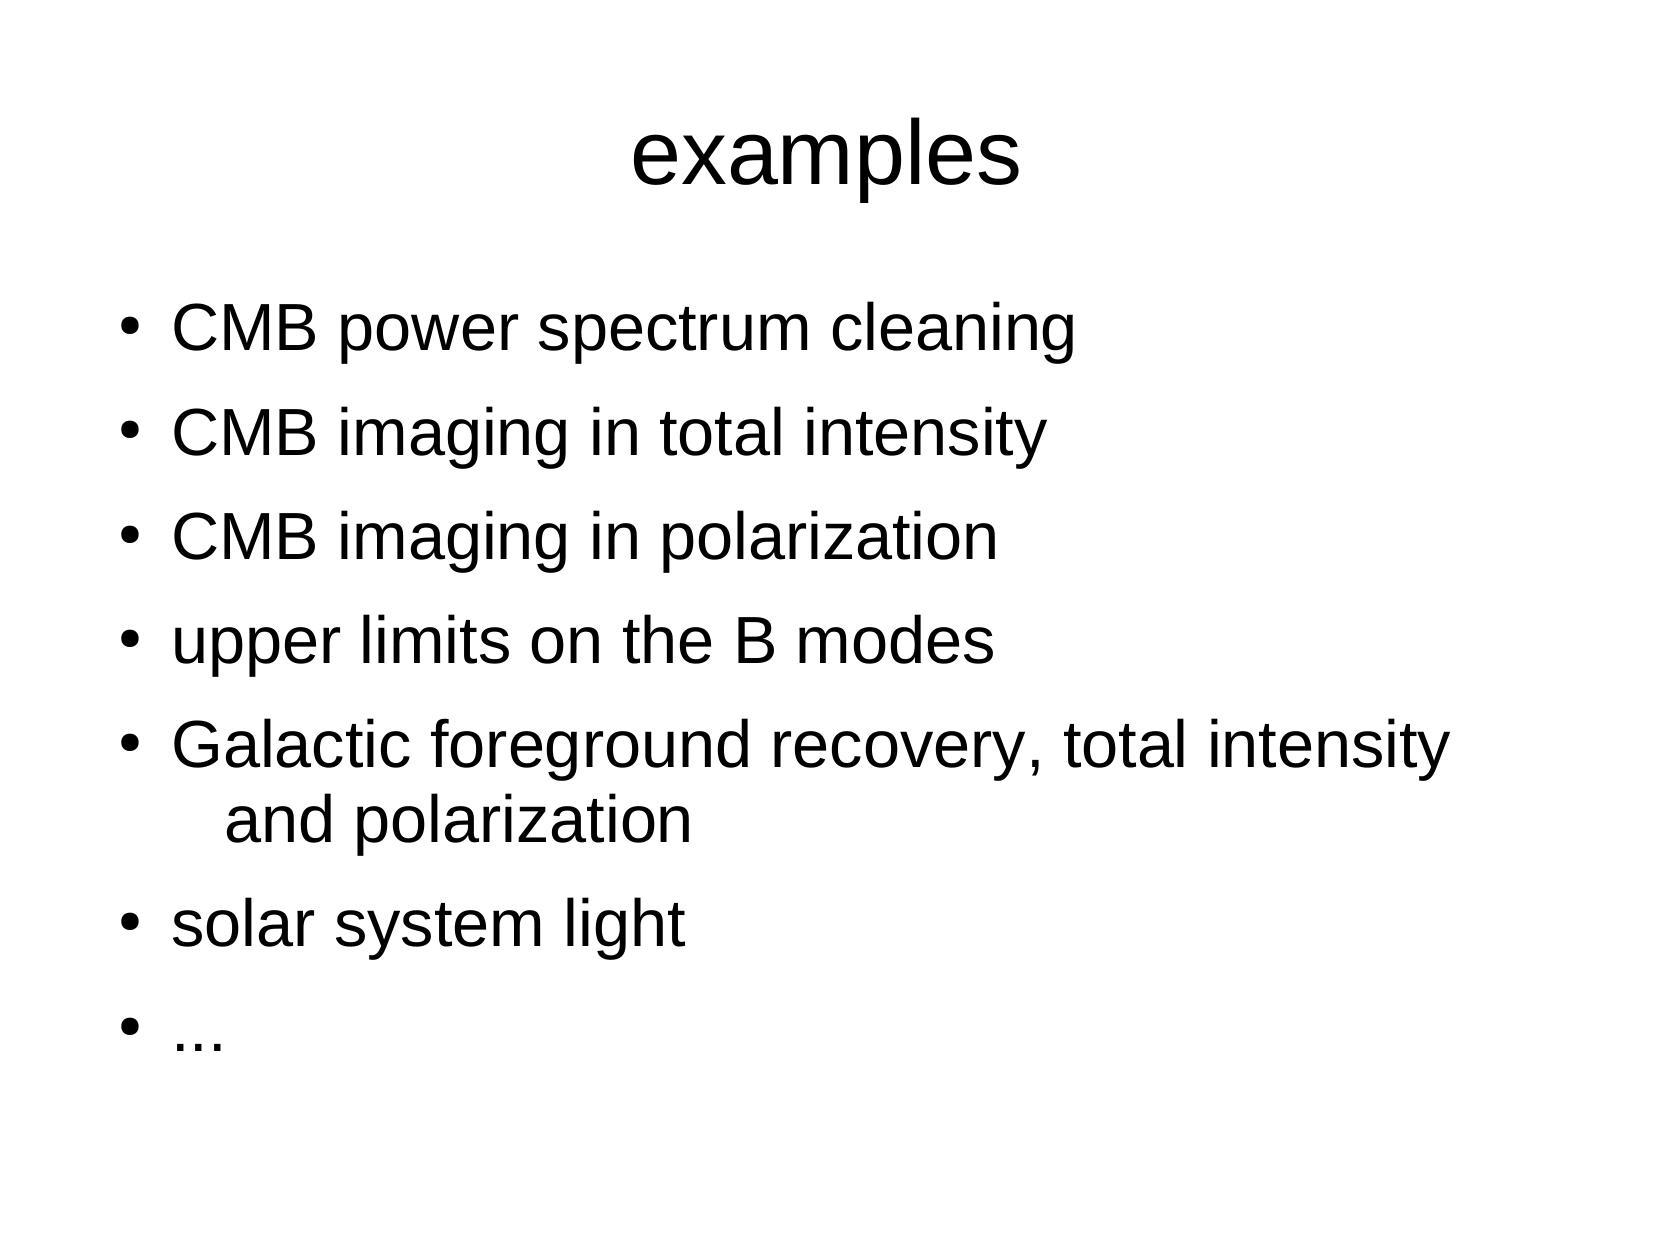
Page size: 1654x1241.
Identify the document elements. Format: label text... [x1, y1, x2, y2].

list CMB power spectrum cleaning CMB imaging in total intensity CMB imaging in polarization upper limits on the B modes Galactic foreground recovery, total intensity and polarization solar system light ... [82, 290, 1571, 1109]
title examples [82, 49, 1571, 257]
